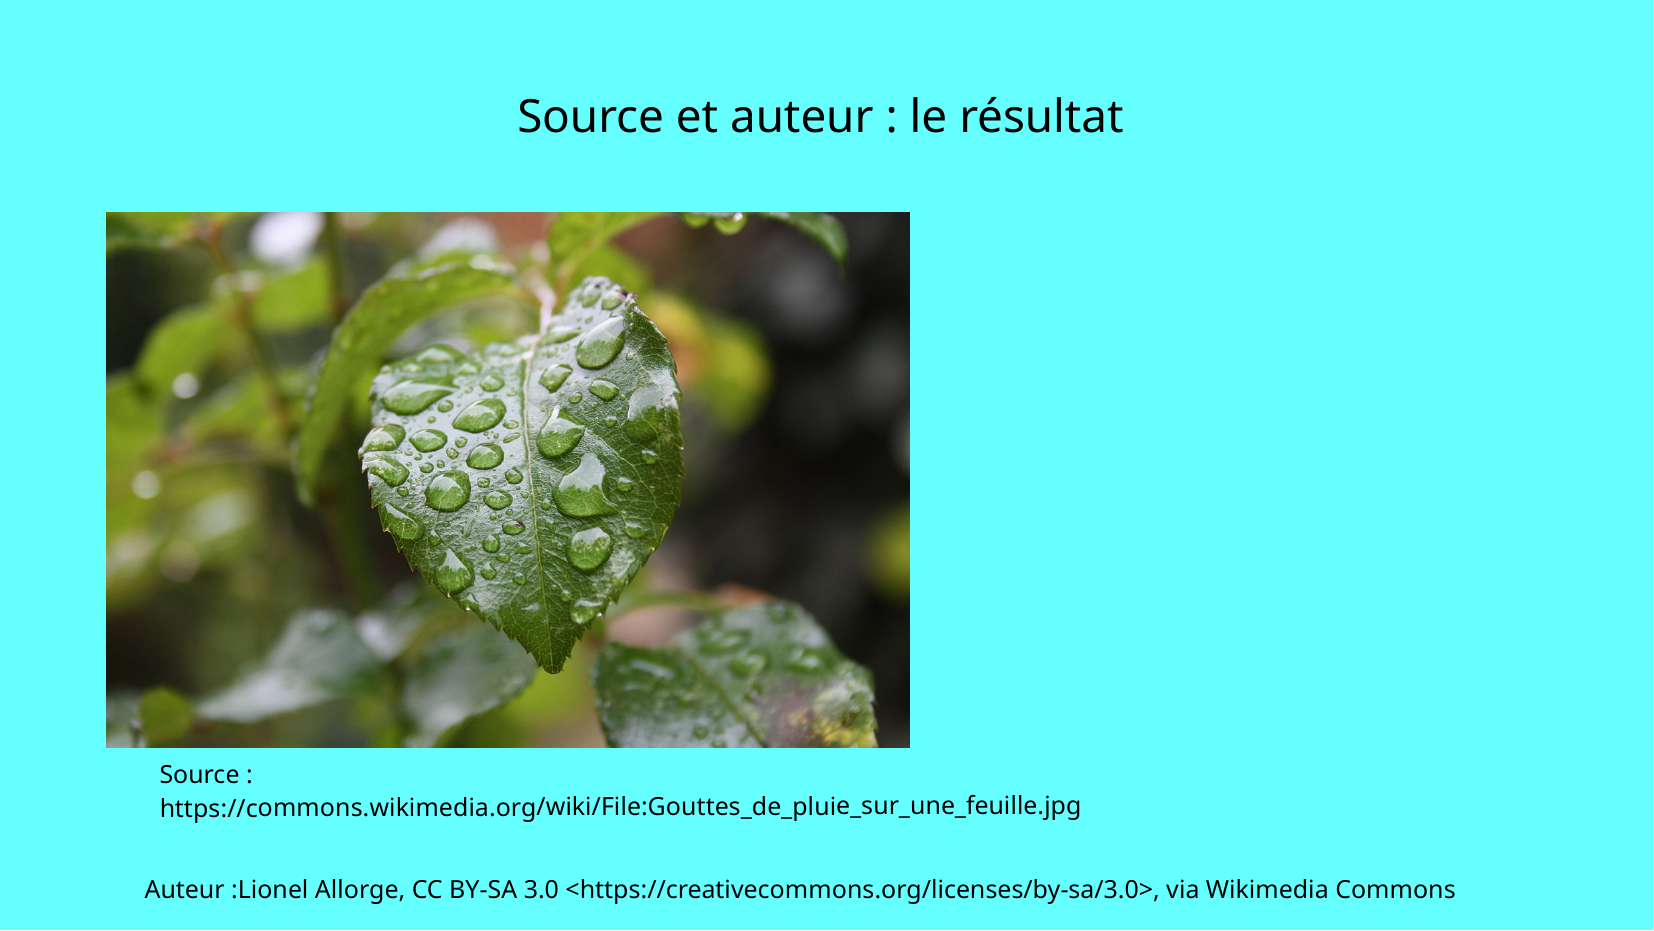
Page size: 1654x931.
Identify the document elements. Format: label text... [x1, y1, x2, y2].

text_box Auteur :Lionel Allorge, CC BY-SA 3.0 <https://creativecommons.org/licenses/by-sa/3.0>, via Wikimedia Commons [129, 864, 1475, 915]
title Source et auteur : le résultat [82, 37, 1571, 193]
text_box Source : https://commons.wikimedia.org/wiki/File:Gouttes_de_pluie_sur_une_feuille.jpg [144, 745, 1106, 834]
picture [106, 212, 910, 749]
